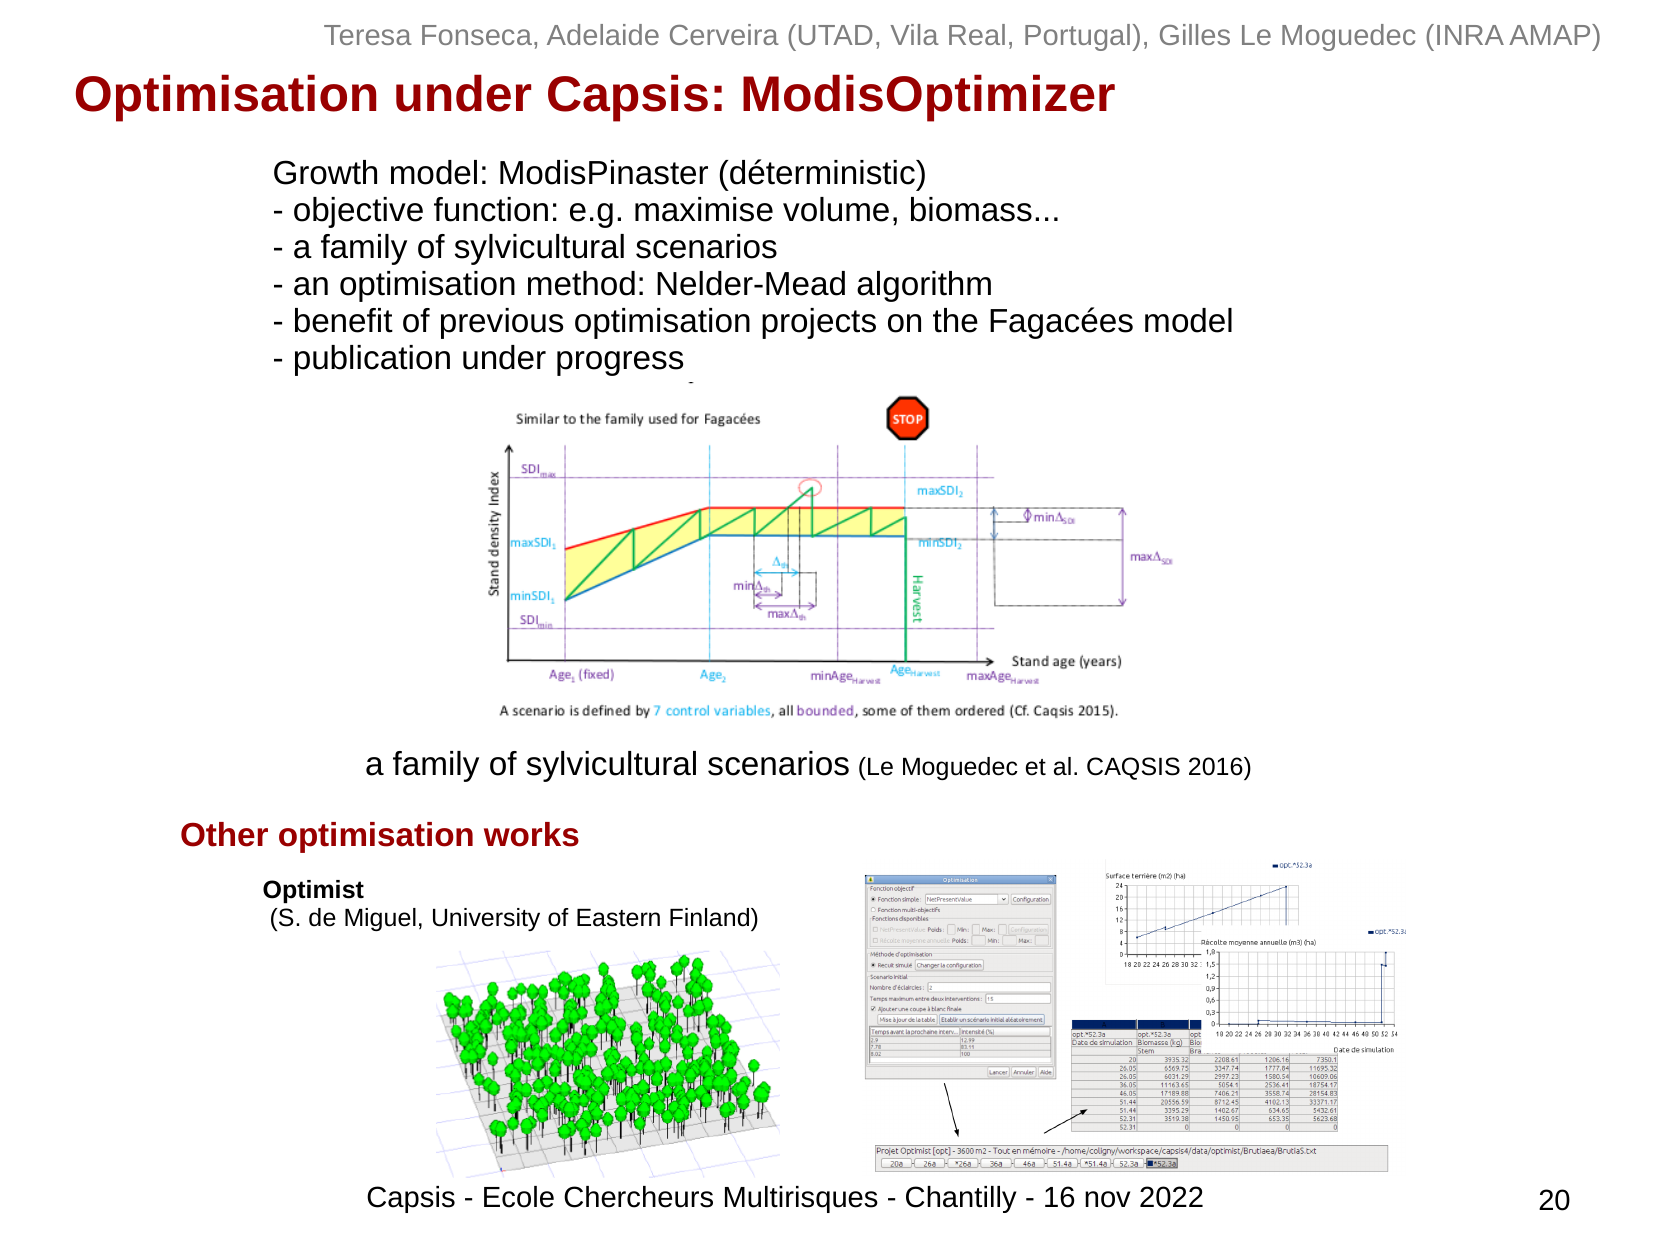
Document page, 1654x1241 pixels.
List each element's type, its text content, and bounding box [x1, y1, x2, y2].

picture [862, 859, 1406, 1176]
text_box Optimisation under Capsis: ModisOptimizer [59, 59, 1595, 131]
text_box Optimist (S. de Miguel, University of Eastern Finland) [248, 868, 862, 940]
picture [472, 388, 1182, 727]
picture [436, 940, 780, 1179]
text_box Other optimisation works [165, 809, 709, 862]
text_box Growth model: ModisPinaster (déterministic) - objective function: e.g. maximise volume, biomass... - a family of sylvicultural scenarios - an optimisation method: Nelder-Mead algorithm - benefit of previous optimisation projects on the Fagacées model - publication under progress [258, 147, 1642, 388]
text_box Teresa Fonseca, Adelaide Cerveira (UTAD, Vila Real, Portugal), Gilles Le Moguedec (INRA AMAP) [94, 11, 1619, 60]
text_box a family of sylvicultural scenarios (Le Moguedec et al. CAQSIS 2016) [318, 738, 1300, 791]
